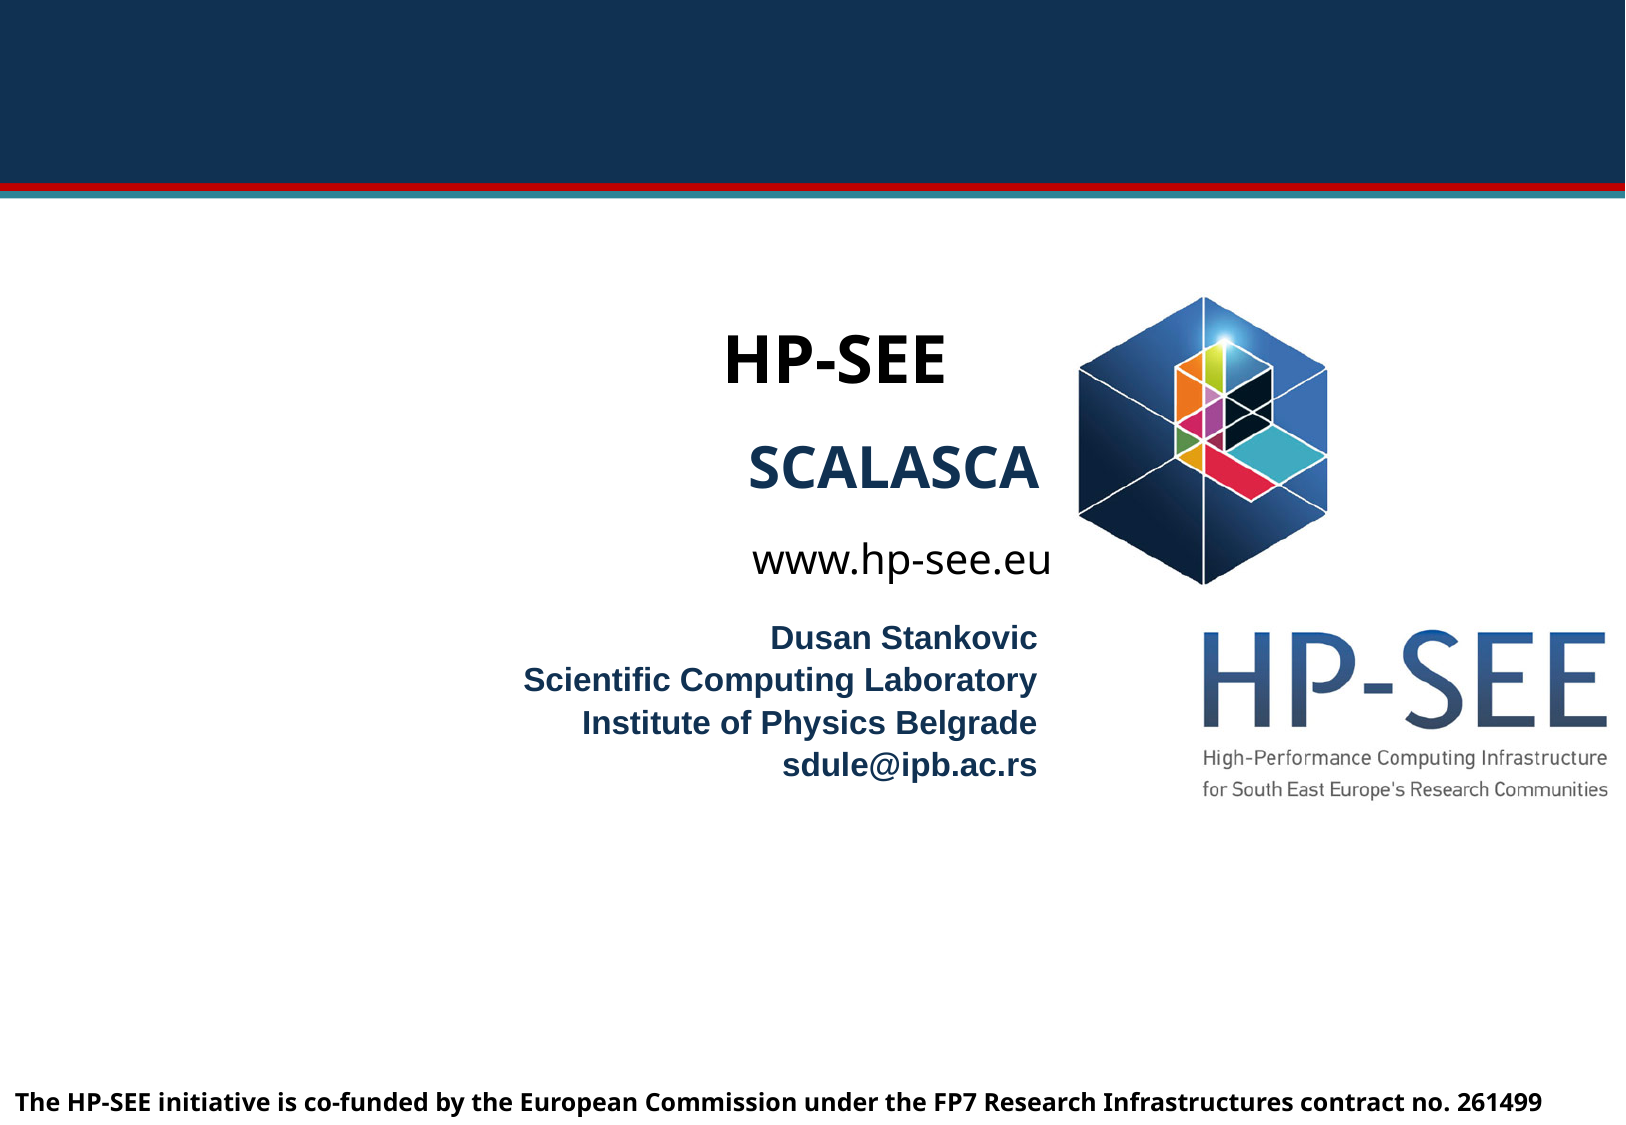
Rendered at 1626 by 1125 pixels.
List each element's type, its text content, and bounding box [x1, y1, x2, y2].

subtitle Dusan Stankovic Scientific Computing Laboratory Institute of Physics Belgrade sdule@ipb.ac.rs [56, 612, 1054, 785]
picture [1057, 292, 1625, 805]
footer The HP-SEE initiative is co-funded by the European Commission under the FP7 Research Infrastructures contract no. 261499 [0, 1079, 1625, 1125]
title SCALASCA [61, 394, 1056, 536]
